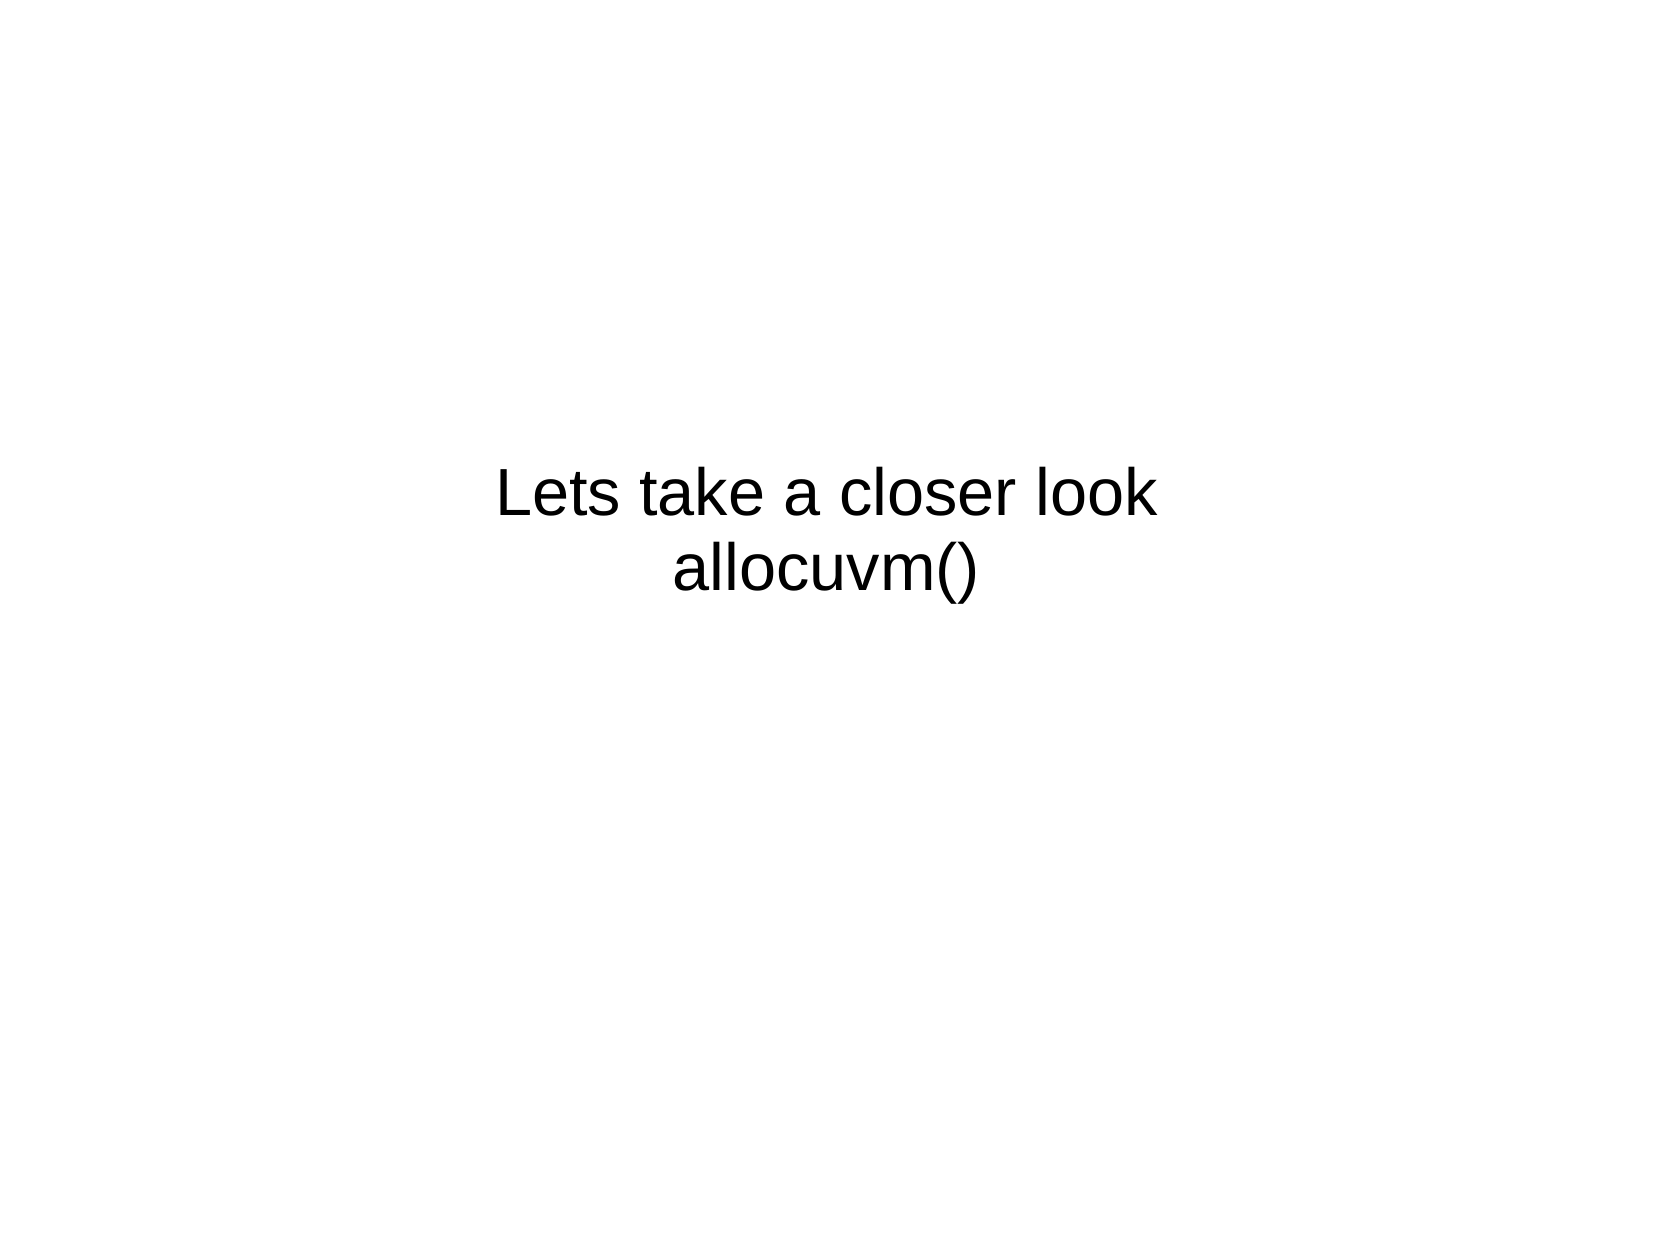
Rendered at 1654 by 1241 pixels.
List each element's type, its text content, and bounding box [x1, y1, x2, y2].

subtitle Lets take a closer look allocuvm() [82, 49, 1571, 1010]
